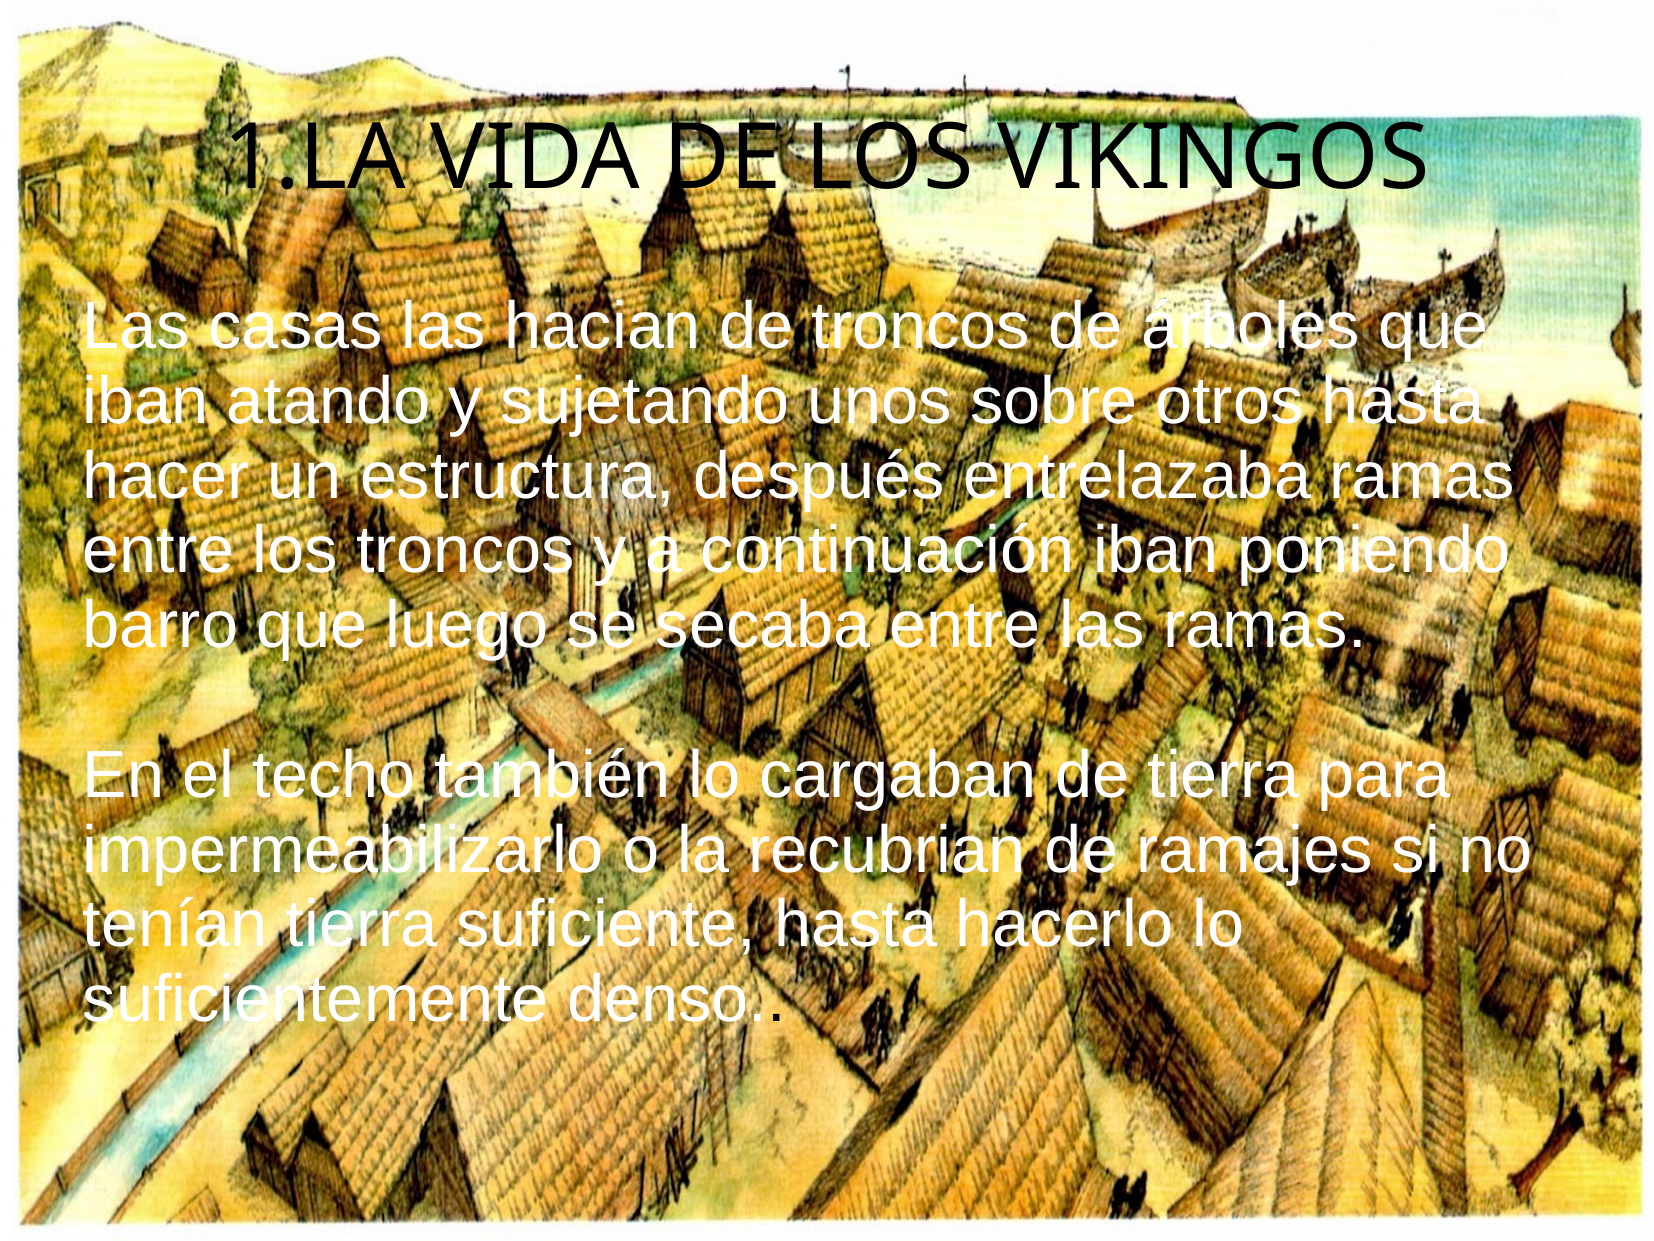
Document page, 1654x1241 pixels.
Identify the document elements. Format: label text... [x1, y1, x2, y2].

picture [14, 0, 1654, 1241]
title 1.LA VIDA DE LOS VIKINGOS [82, 49, 1571, 257]
subtitle Las casas las hacian de troncos de árboles que iban atando y sujetando unos sobre otros hasta hacer un estructura, después entrelazaba ramas entre los troncos y a continuación iban poniendo barro que luego se secaba entre las ramas. En el techo también lo cargaban de tierra para impermeabilizarlo o la recubrian de ramajes si no tenían tierra suficiente, hasta hacerlo lo suficientemente denso.. [82, 288, 1571, 1111]
